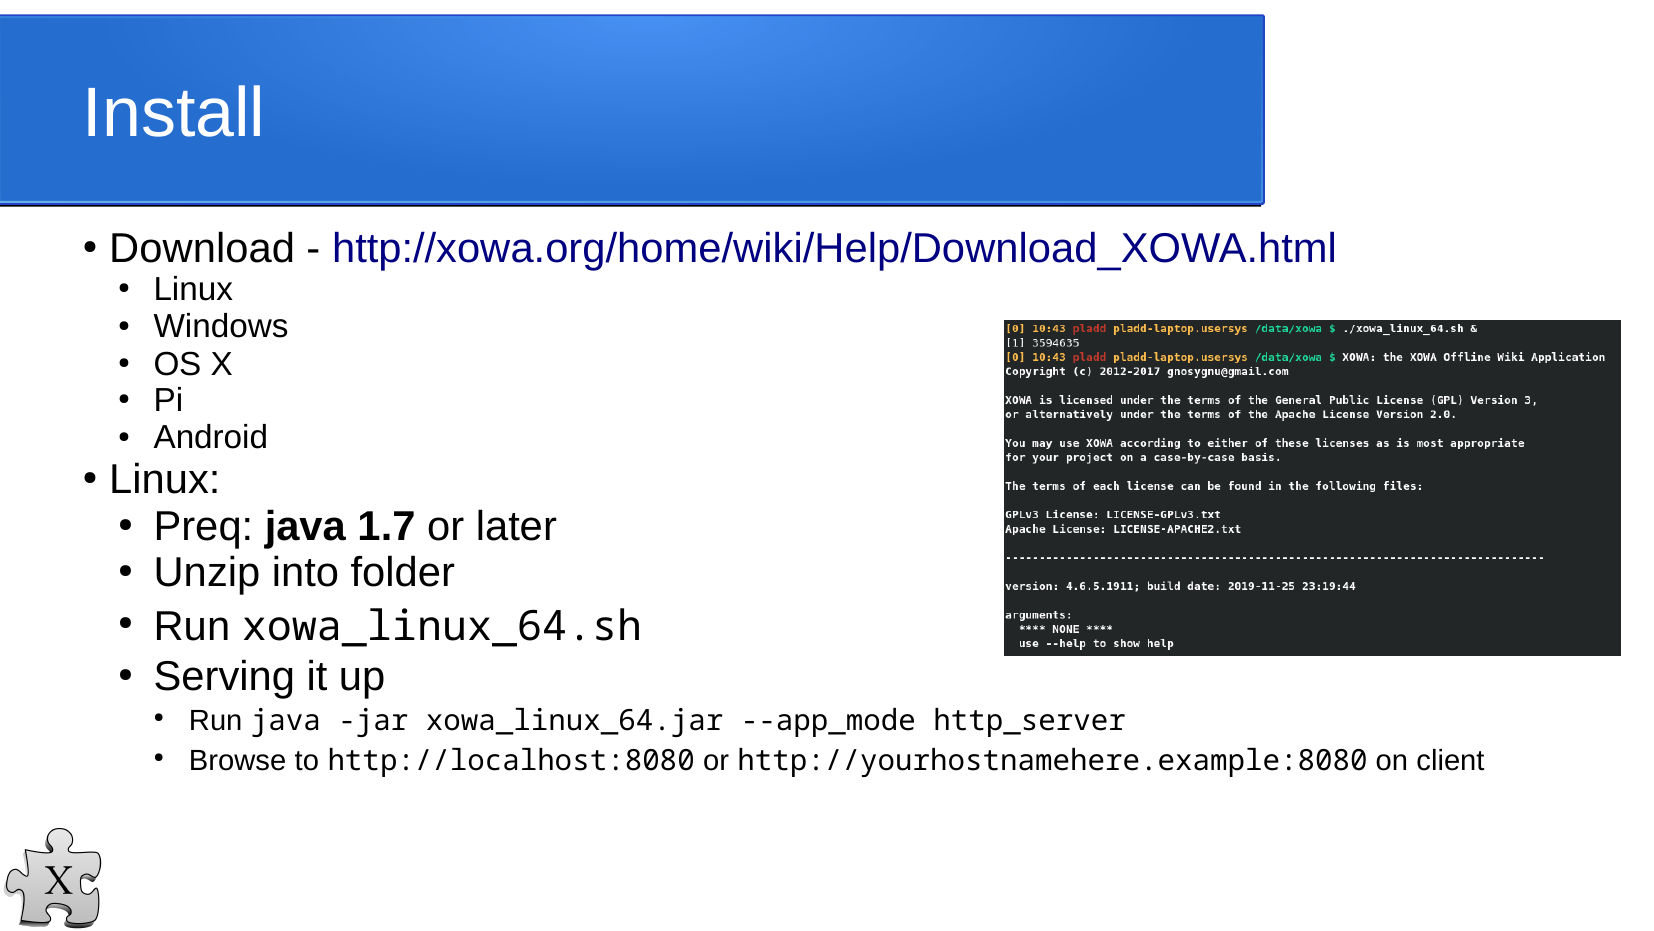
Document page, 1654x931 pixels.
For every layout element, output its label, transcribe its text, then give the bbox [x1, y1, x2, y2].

picture [0, 825, 106, 931]
title Install [82, 35, 1235, 189]
picture [1004, 320, 1621, 656]
subtitle Download - http://xowa.org/home/wiki/Help/Download_XOWA.html Linux Windows OS X Pi Android Linux: Preq: java 1.7 or later Unzip into folder Run xowa_linux_64.sh Serving it up Run java -jar xowa_linux_64.jar --app_mode http_server Browse to http://localhost:8080 or http://yourhostnamehere.example:8080 on client [82, 224, 1571, 764]
